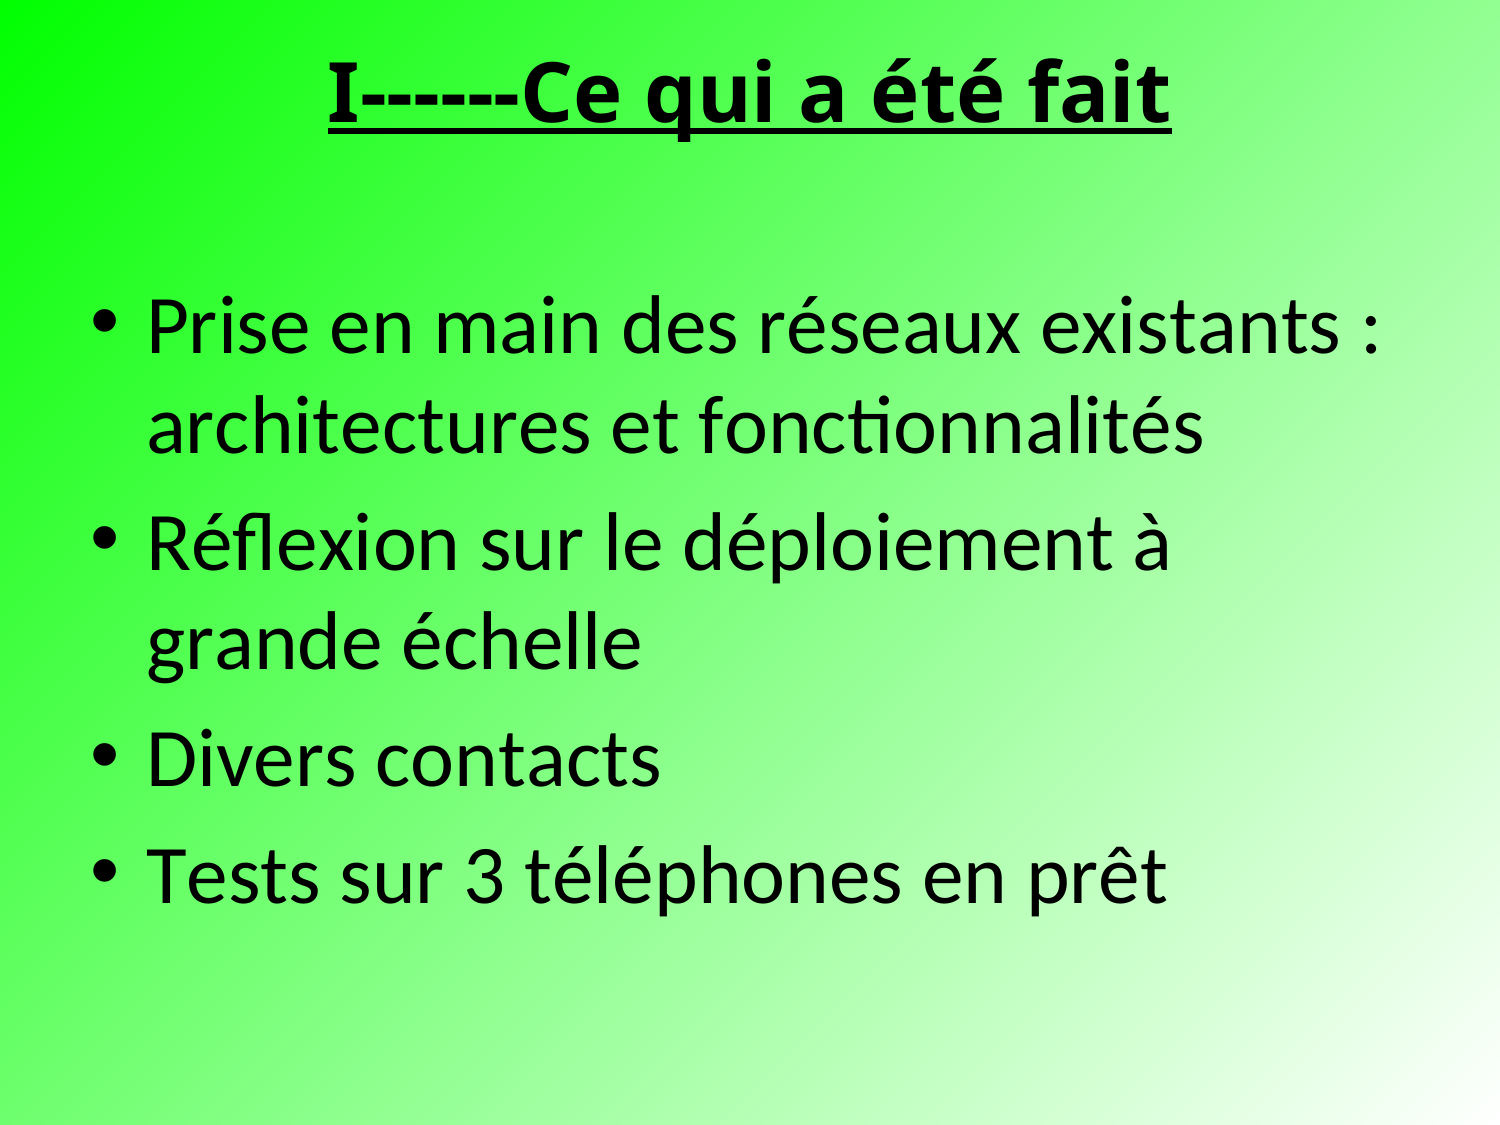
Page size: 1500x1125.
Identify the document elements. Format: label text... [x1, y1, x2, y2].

text_box Prise en main des réseaux existants : architectures et fonctionnalités Réflexion sur le déploiement à grande échelle Divers contacts Tests sur 3 téléphones en prêt [75, 262, 1426, 1005]
text_box I------Ce qui a été fait [75, 31, 1426, 247]
